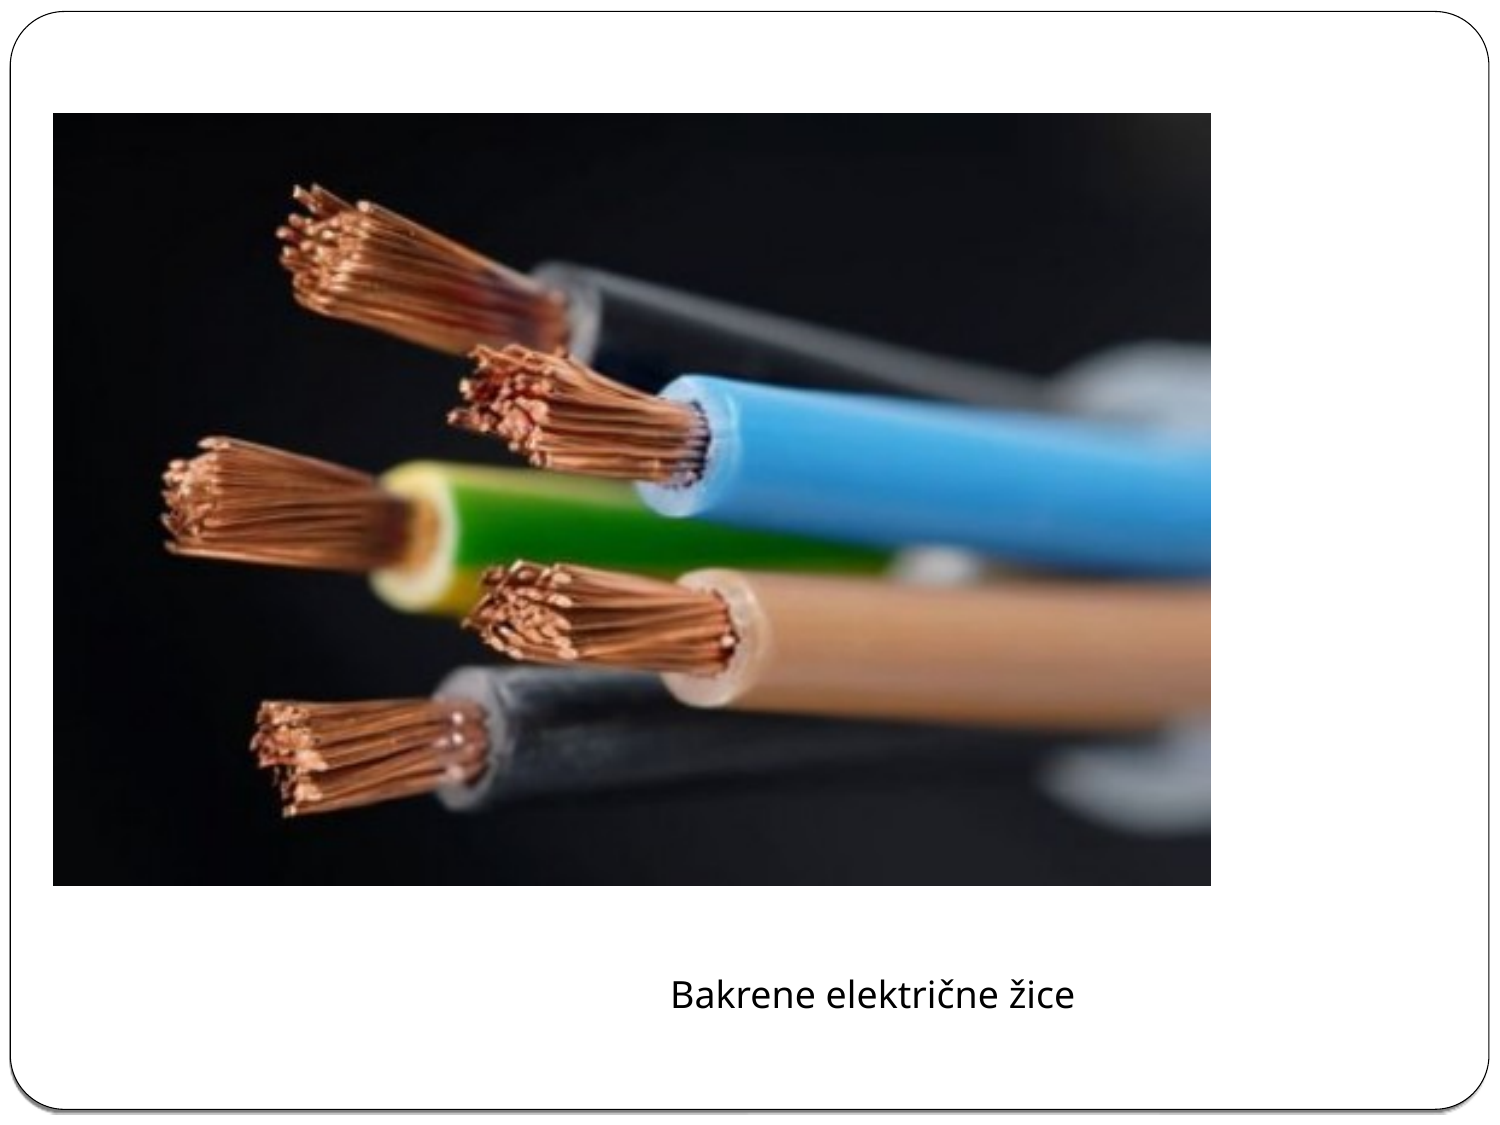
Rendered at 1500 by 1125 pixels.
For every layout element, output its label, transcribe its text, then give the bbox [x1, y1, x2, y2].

text_box Bakrene električne žice [655, 964, 1223, 1024]
picture [53, 113, 1211, 886]
